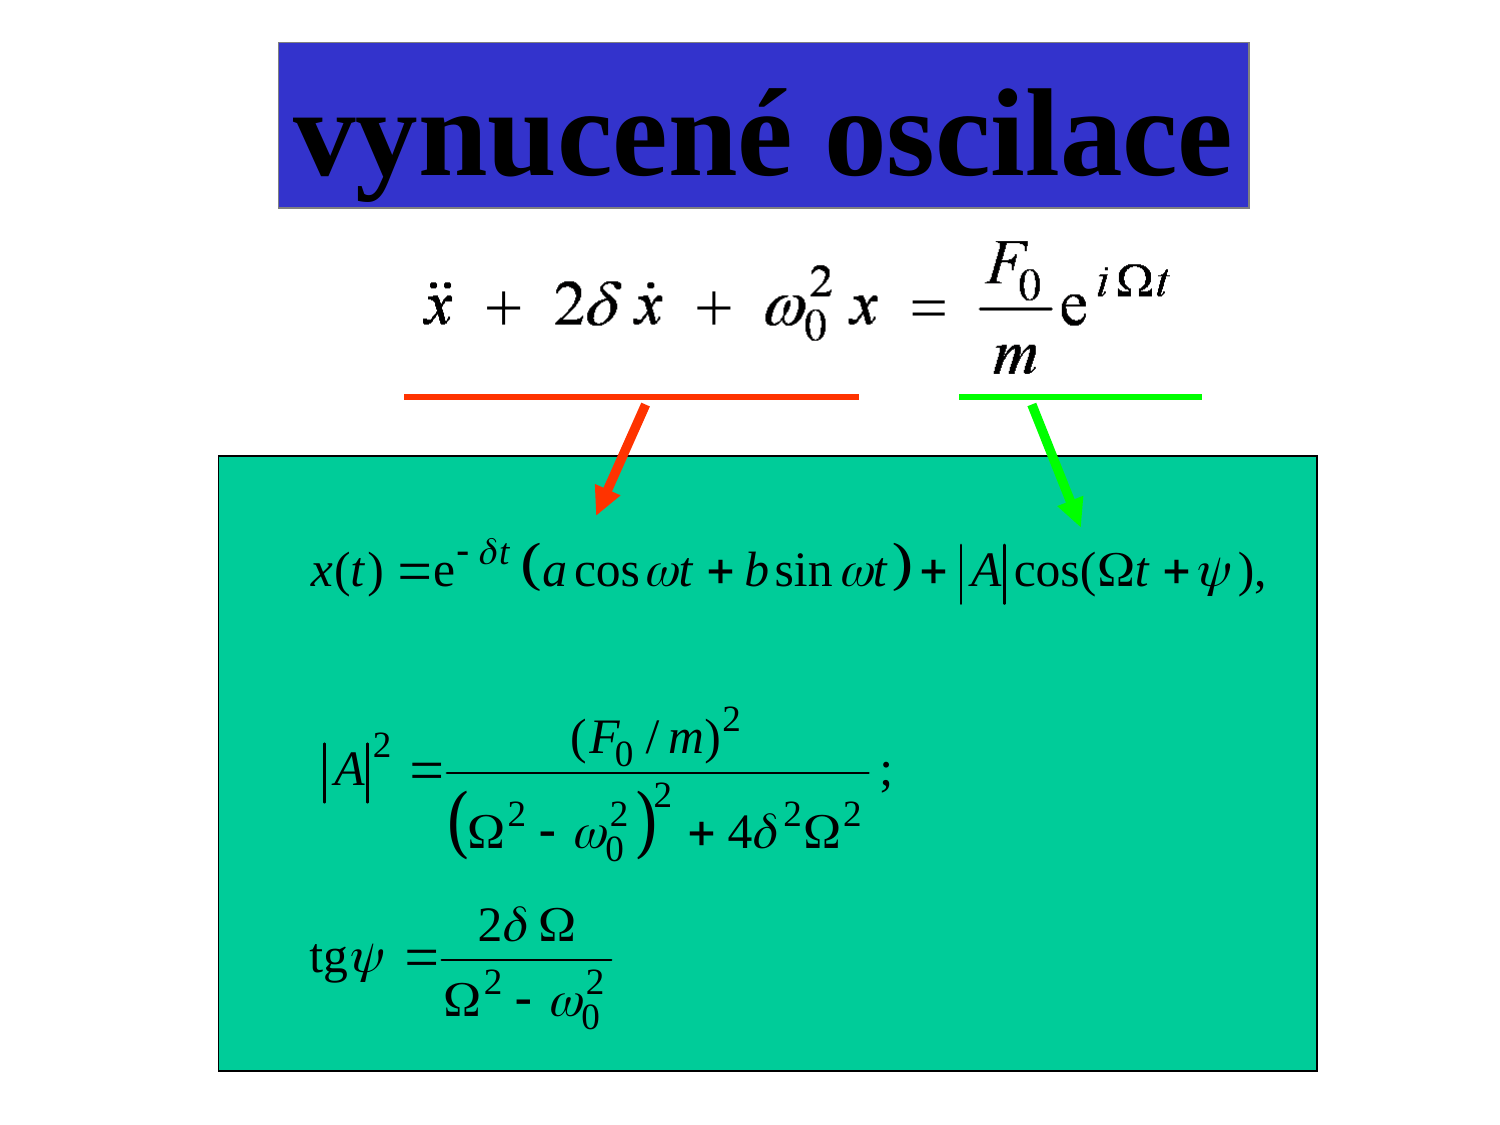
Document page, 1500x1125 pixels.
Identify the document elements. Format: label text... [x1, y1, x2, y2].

picture [412, 224, 1181, 388]
text_box vynucené oscilace [278, 42, 1250, 209]
chart [301, 527, 1276, 1040]
text_box [218, 456, 1318, 1072]
